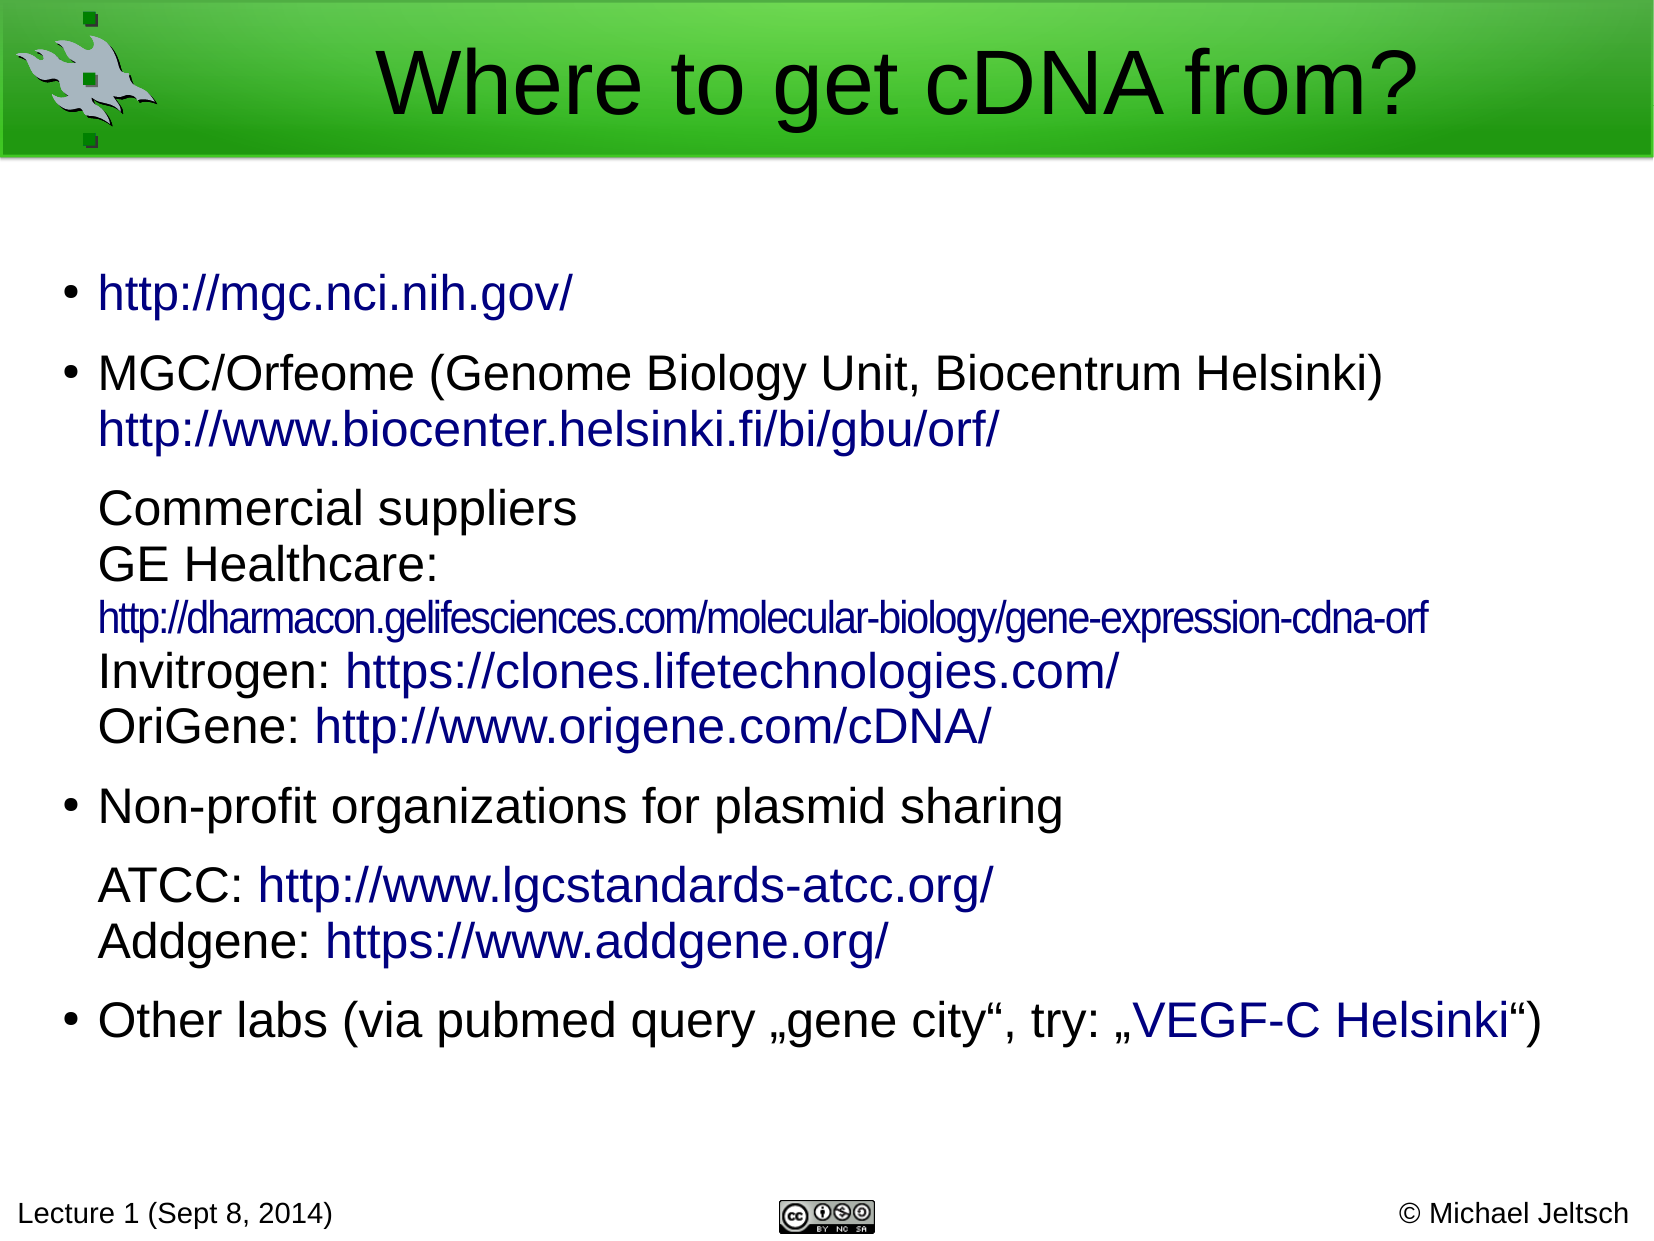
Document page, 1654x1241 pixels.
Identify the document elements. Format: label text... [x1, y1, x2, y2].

picture [779, 1200, 875, 1234]
text_box http://mgc.nci.nih.gov/ MGC/Orfeome (Genome Biology Unit, Biocentrum Helsinki) http://www.biocenter.helsinki.fi/bi/gbu/orf/ Commercial suppliers GE Healthcare: http://dharmacon.gelifesciences.com/molecular-biology/gene-expression-cdna-orfInvitrogen: https://clones.lifetechnologies.com/ OriGene: http://www.origene.com/cDNA/ Non-profit organizations for plasmid sharing ATCC: http://www.lgcstandards-atcc.org/ Addgene: https://www.addgene.org/ Other labs (via pubmed query „gene city“, try: „VEGF-C Helsinki“) [47, 258, 1642, 1075]
title Where to get cDNA from? [248, 11, 1548, 154]
